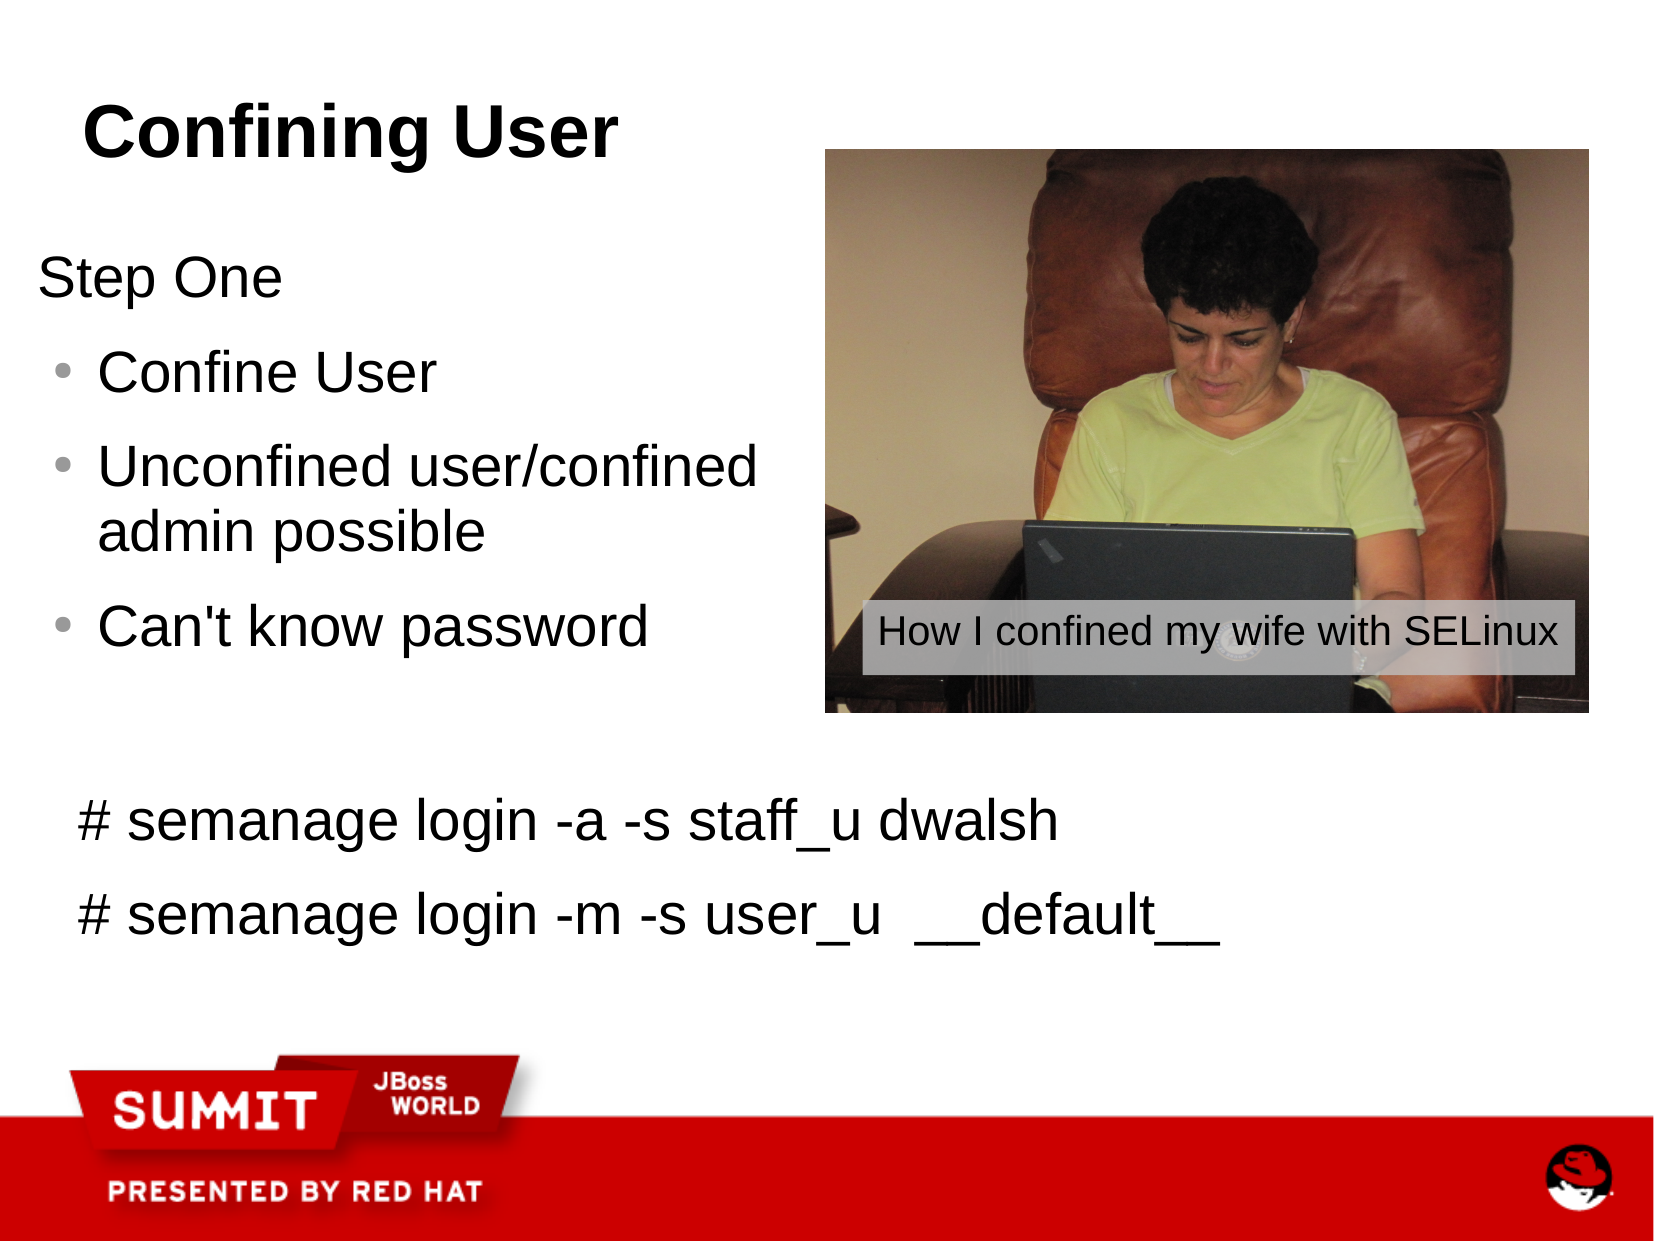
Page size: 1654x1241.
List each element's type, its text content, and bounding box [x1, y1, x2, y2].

picture [0, 1043, 1654, 1241]
list # semanage login -a -s staff_u dwalsh # semanage login -m -s user_u __default__ [78, 787, 1654, 1038]
text_box How I confined my wife with SELinux [862, 600, 1576, 676]
picture [825, 149, 1589, 713]
title Confining User [82, 37, 1571, 226]
list Step One Confine User Unconfined user/confined admin possible Can't know password [37, 244, 814, 938]
